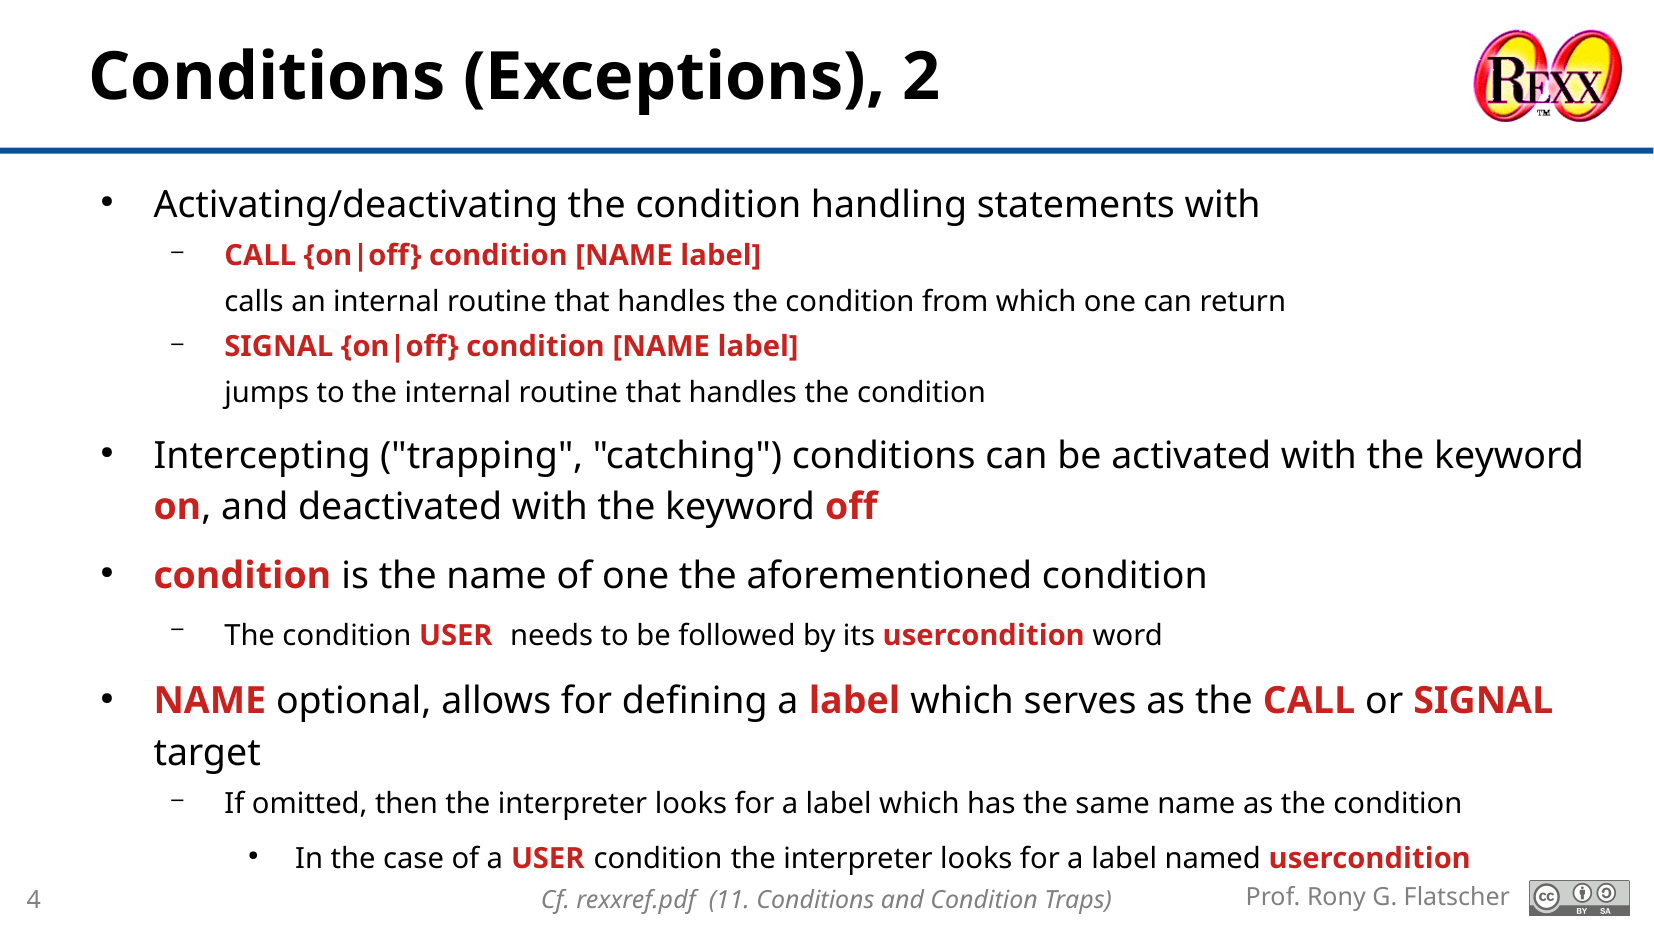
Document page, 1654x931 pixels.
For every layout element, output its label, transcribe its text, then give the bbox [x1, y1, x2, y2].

title Conditions (Exceptions), 2 [29, 0, 1654, 148]
list Activating/deactivating the condition handling statements with CALL {on|off} condition [NAME label] calls an internal routine that handles the condition from which one can return SIGNAL {on|off} condition [NAME label] jumps to the internal routine that handles the condition Intercepting ("trapping", "catching") conditions can be activated with the keyword on, and deactivated with the keyword off condition is the name of one the aforementioned condition The condition USER needs to be followed by its usercondition word NAME optional, allows for defining a label which serves as the CALL or SIGNAL target If omitted, then the interpreter looks for a label which has the same name as the condition In the case of a USER condition the interpreter looks for a label named usercondition [82, 177, 1595, 857]
text_box Cf. rexxref.pdf (11. Conditions and Condition Traps) [0, 874, 1654, 922]
